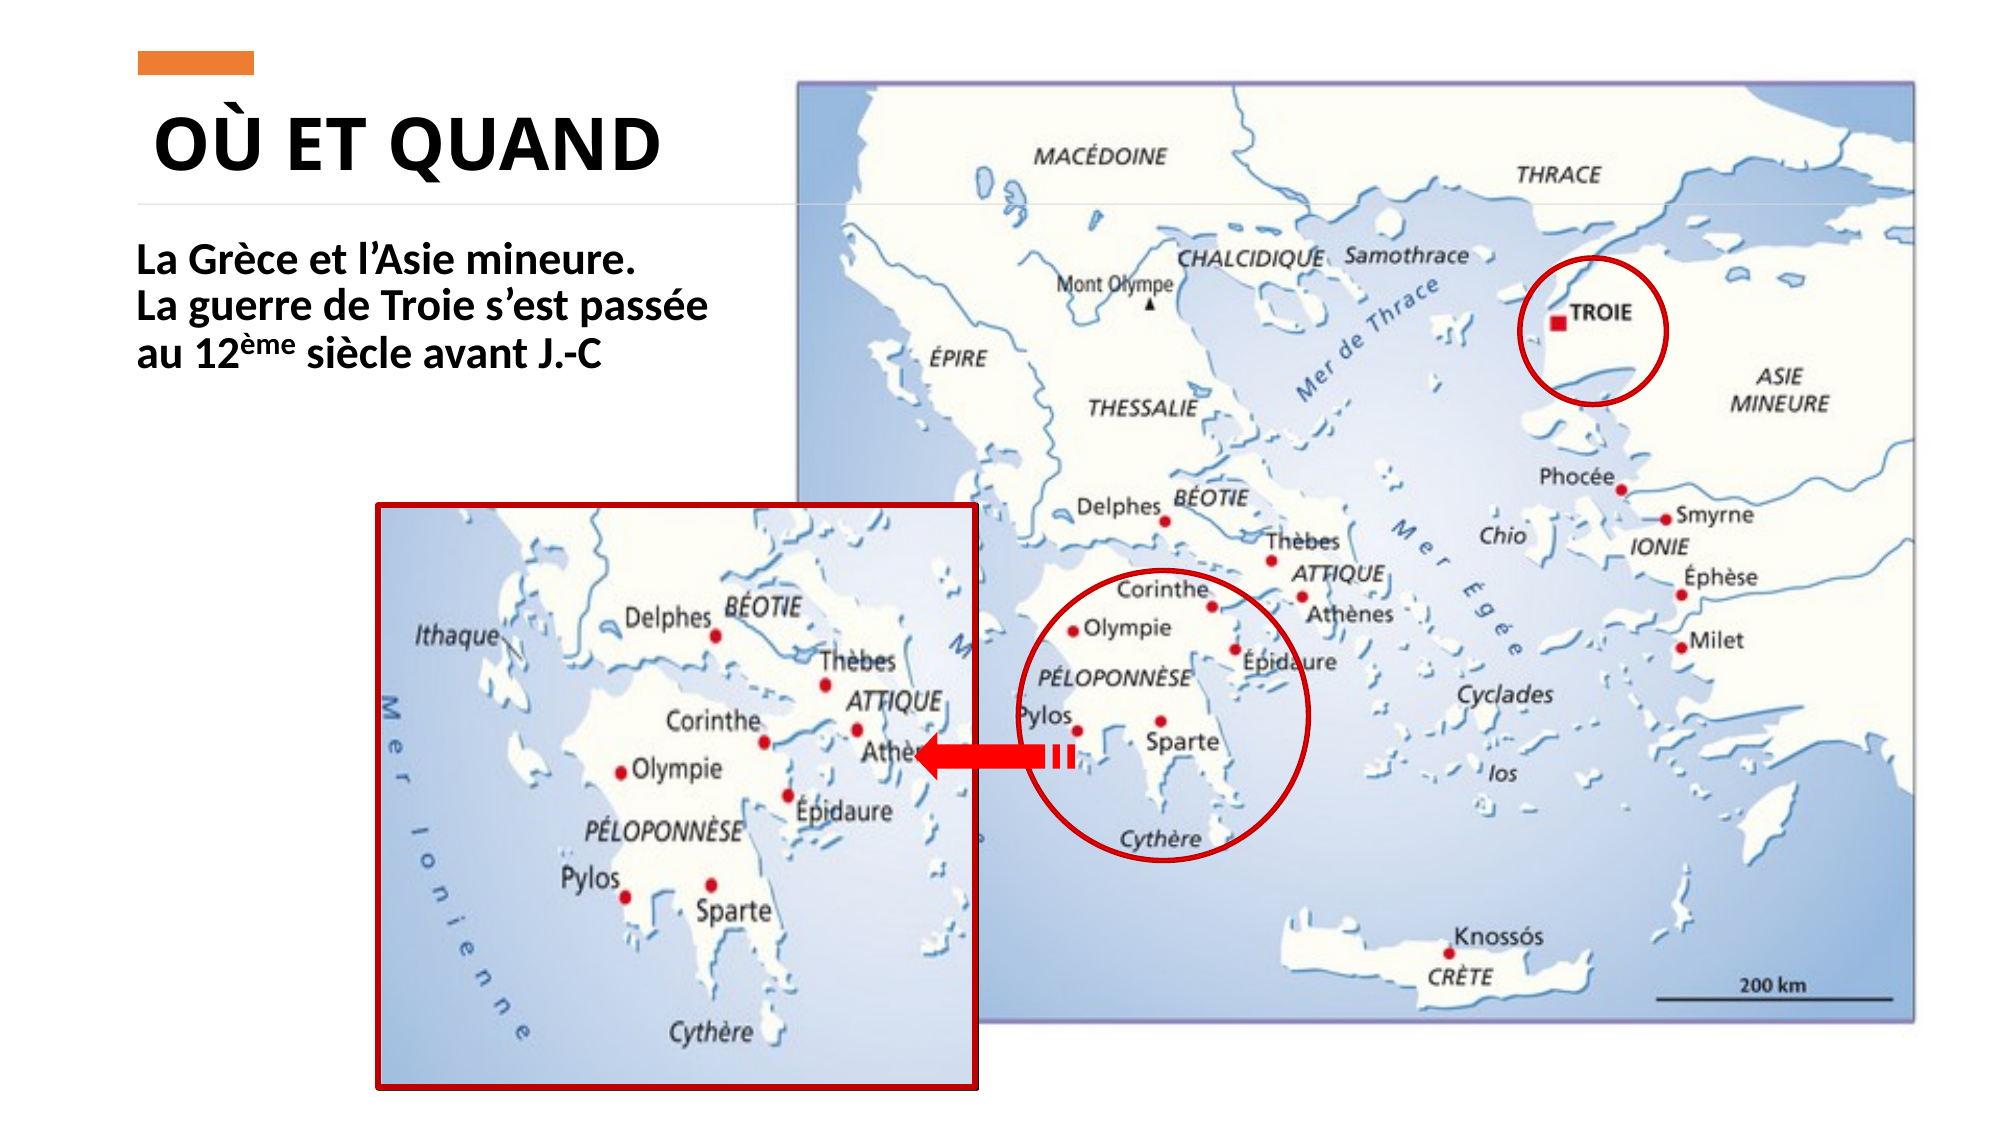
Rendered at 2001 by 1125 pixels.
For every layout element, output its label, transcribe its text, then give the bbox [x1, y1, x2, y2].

picture [1021, 573, 1306, 858]
picture [783, 69, 1930, 1037]
text_box La Grèce et l’Asie mineure. La guerre de Troie s’est passée au 12ème siècle avant J.-C [121, 233, 759, 388]
text_box [1518, 256, 1669, 407]
text_box OÙ ET QUAND [138, 85, 783, 197]
text_box [137, 51, 254, 76]
text_box [914, 568, 1311, 863]
picture [381, 508, 972, 1085]
